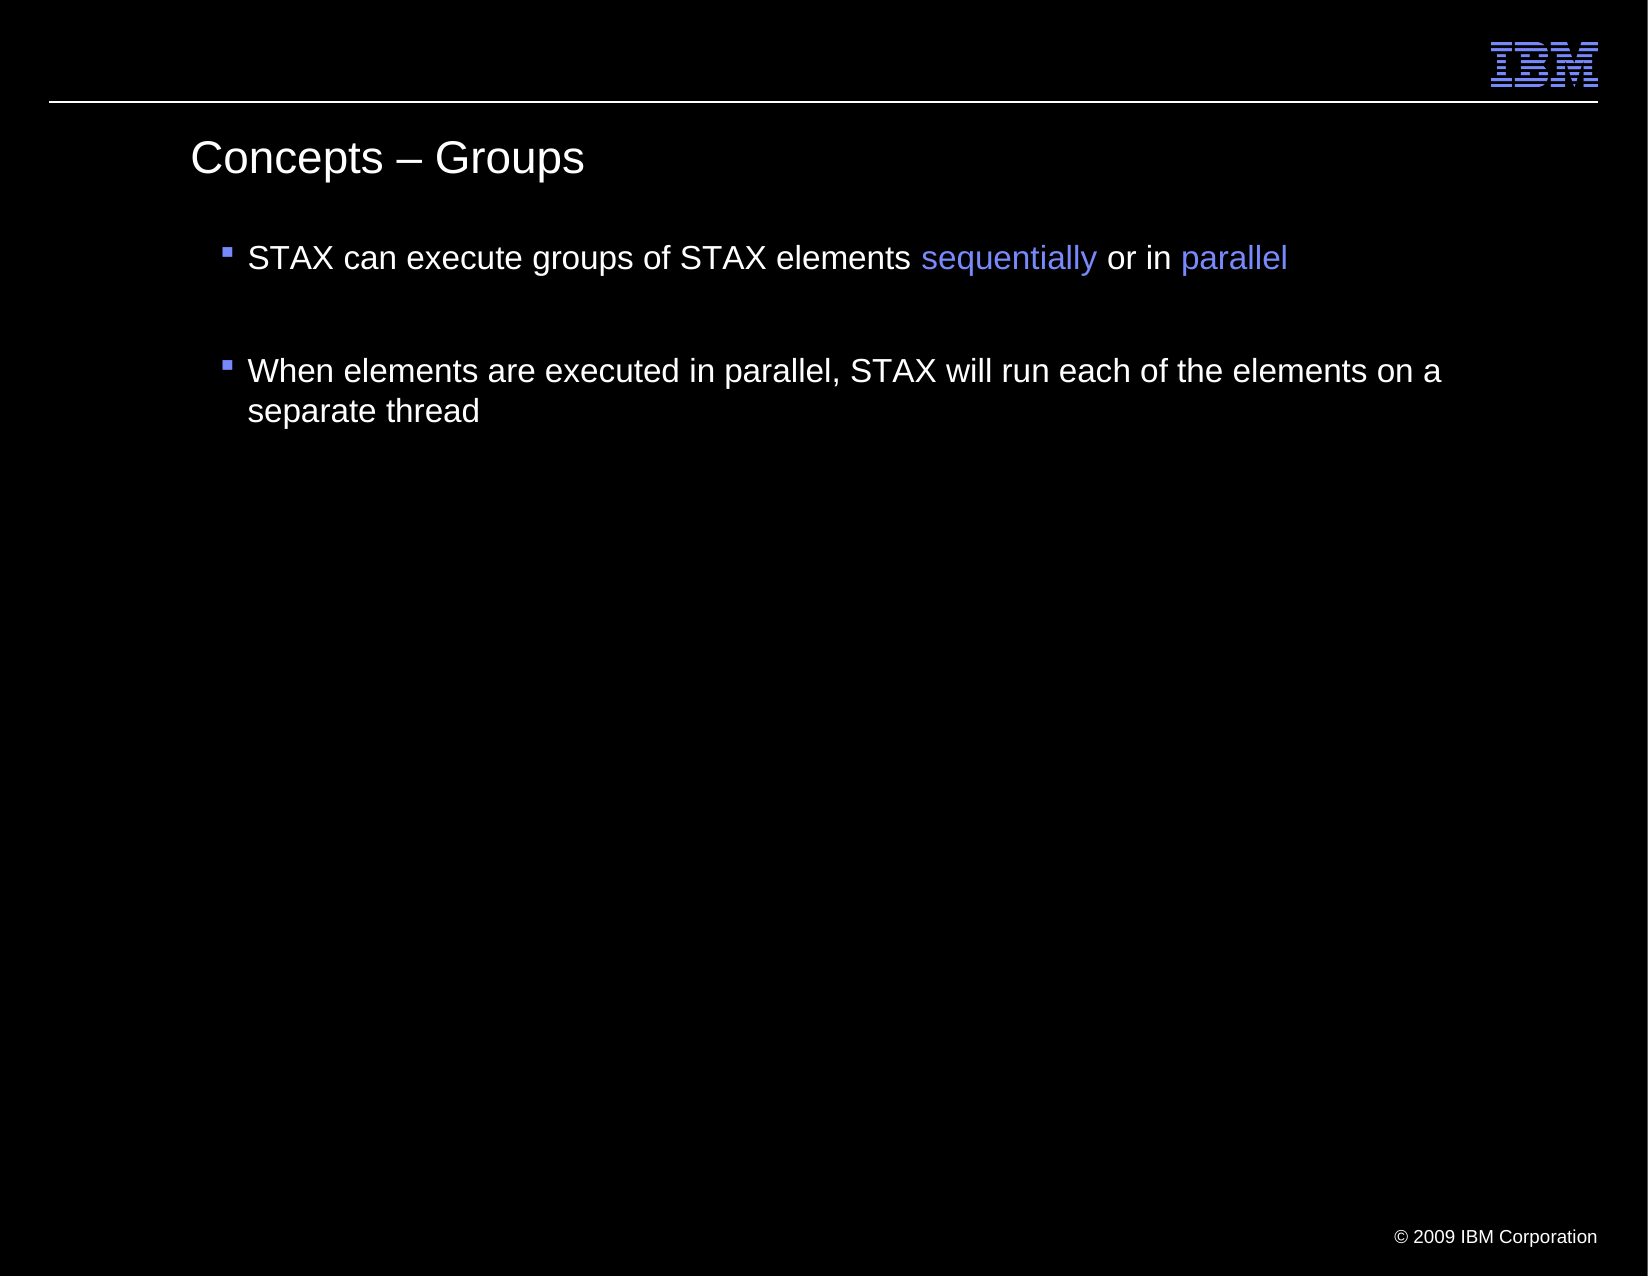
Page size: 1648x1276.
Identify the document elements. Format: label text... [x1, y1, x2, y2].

text_box STAX can execute groups of STAX elements sequentially or in parallel When elements are executed in parallel, STAX will run each of the elements on a separate thread [219, 236, 1570, 430]
picture [1491, 42, 1598, 87]
title Concepts – Groups [173, 125, 1648, 219]
